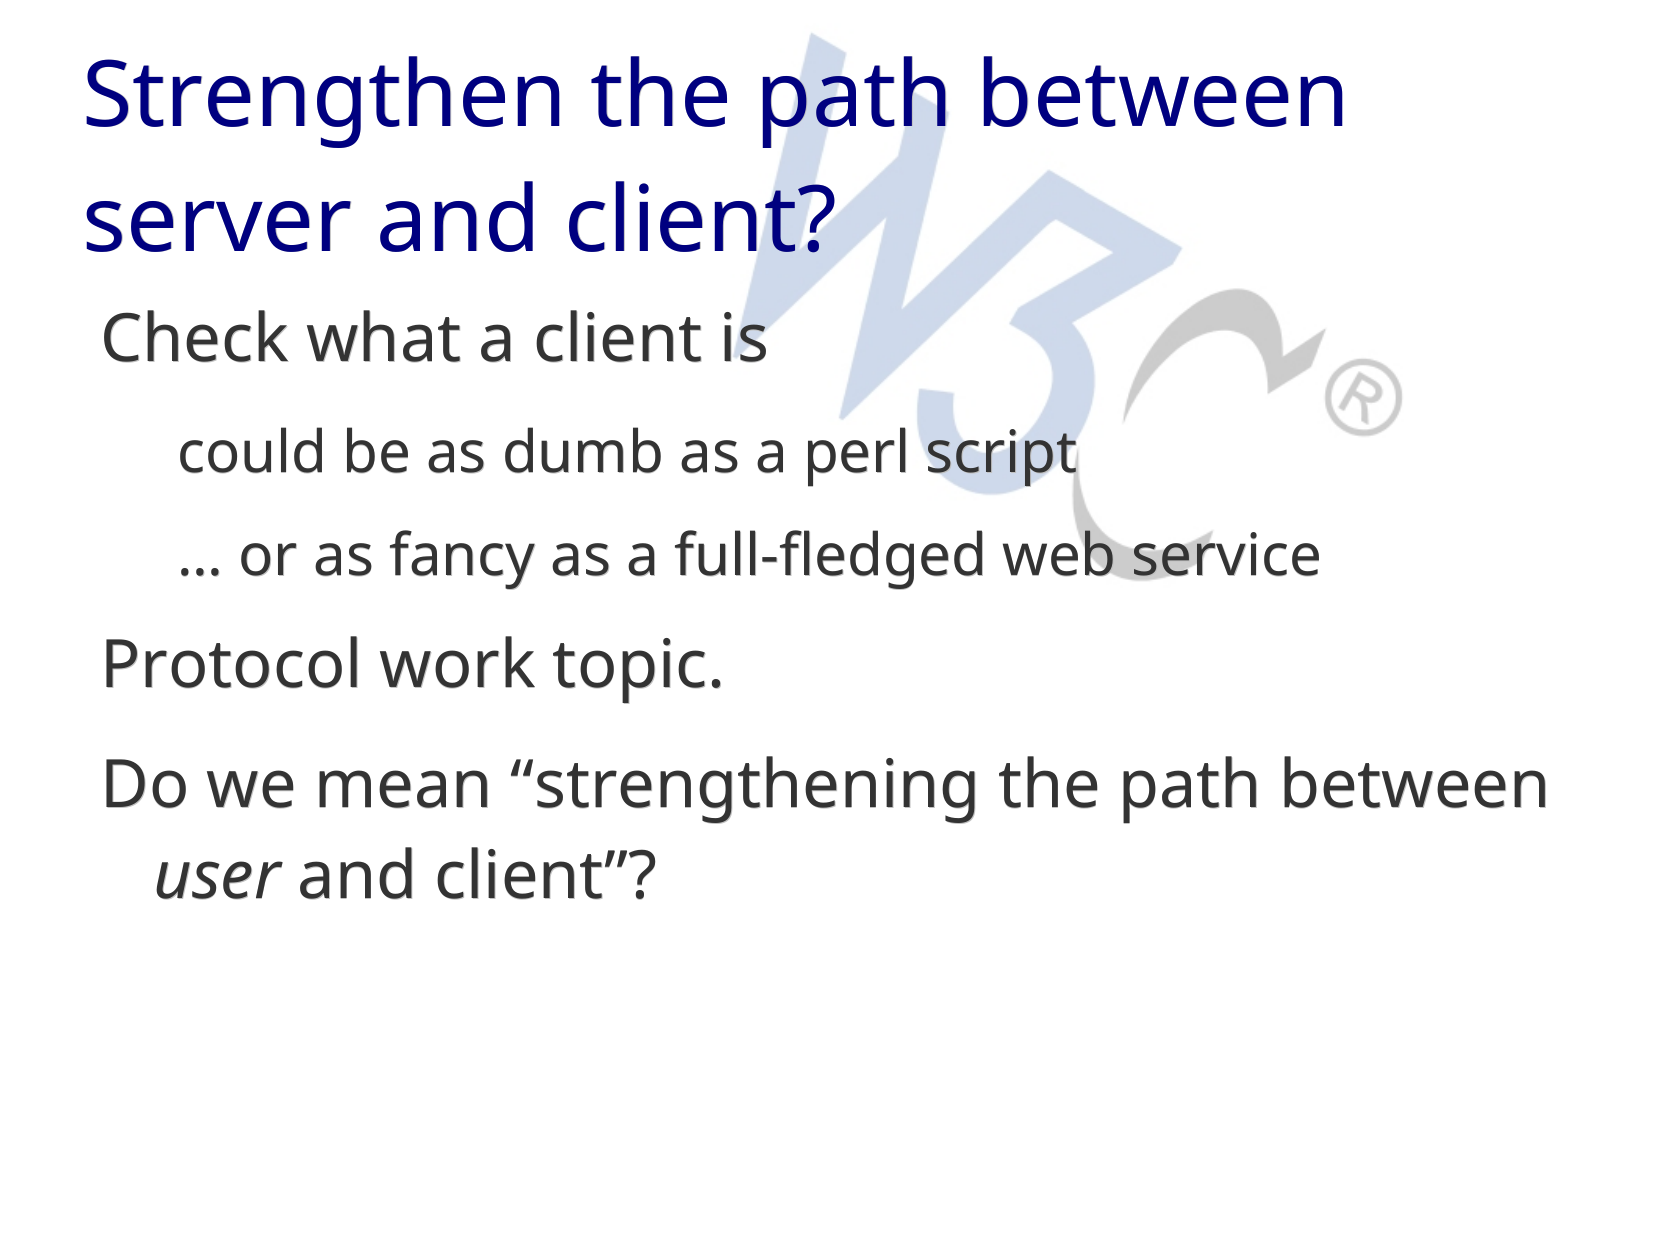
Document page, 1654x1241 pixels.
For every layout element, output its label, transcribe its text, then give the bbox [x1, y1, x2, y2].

title Strengthen the path between server and client? [82, 46, 1536, 260]
list Check what a client is could be as dumb as a perl script ... or as fancy as a full-fledged web service Protocol work topic. Do we mean “strengthening the path between user and client”? [82, 290, 1571, 1109]
picture [403, 0, 1654, 605]
